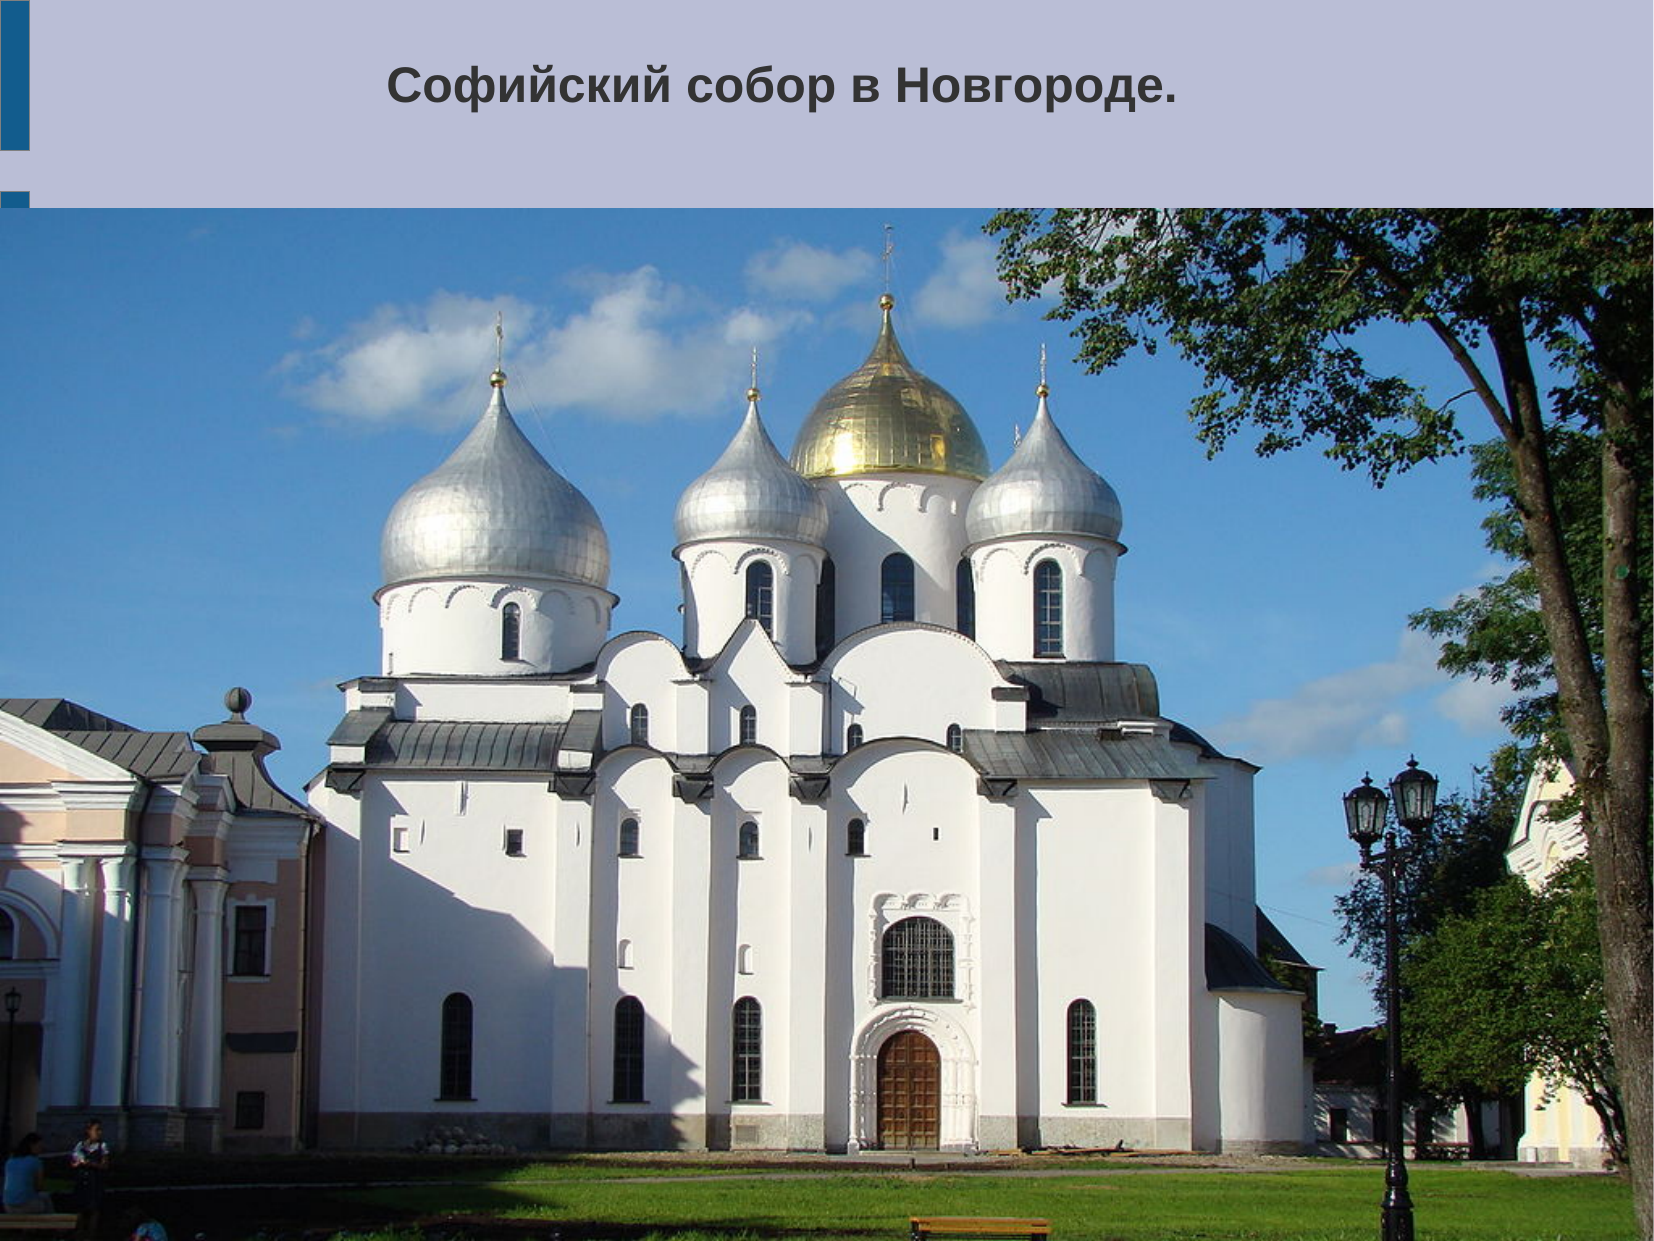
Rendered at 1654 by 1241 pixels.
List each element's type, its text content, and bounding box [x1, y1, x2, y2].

title Софийский собор в Новгороде. [76, 0, 1489, 189]
picture [0, 208, 1654, 1241]
